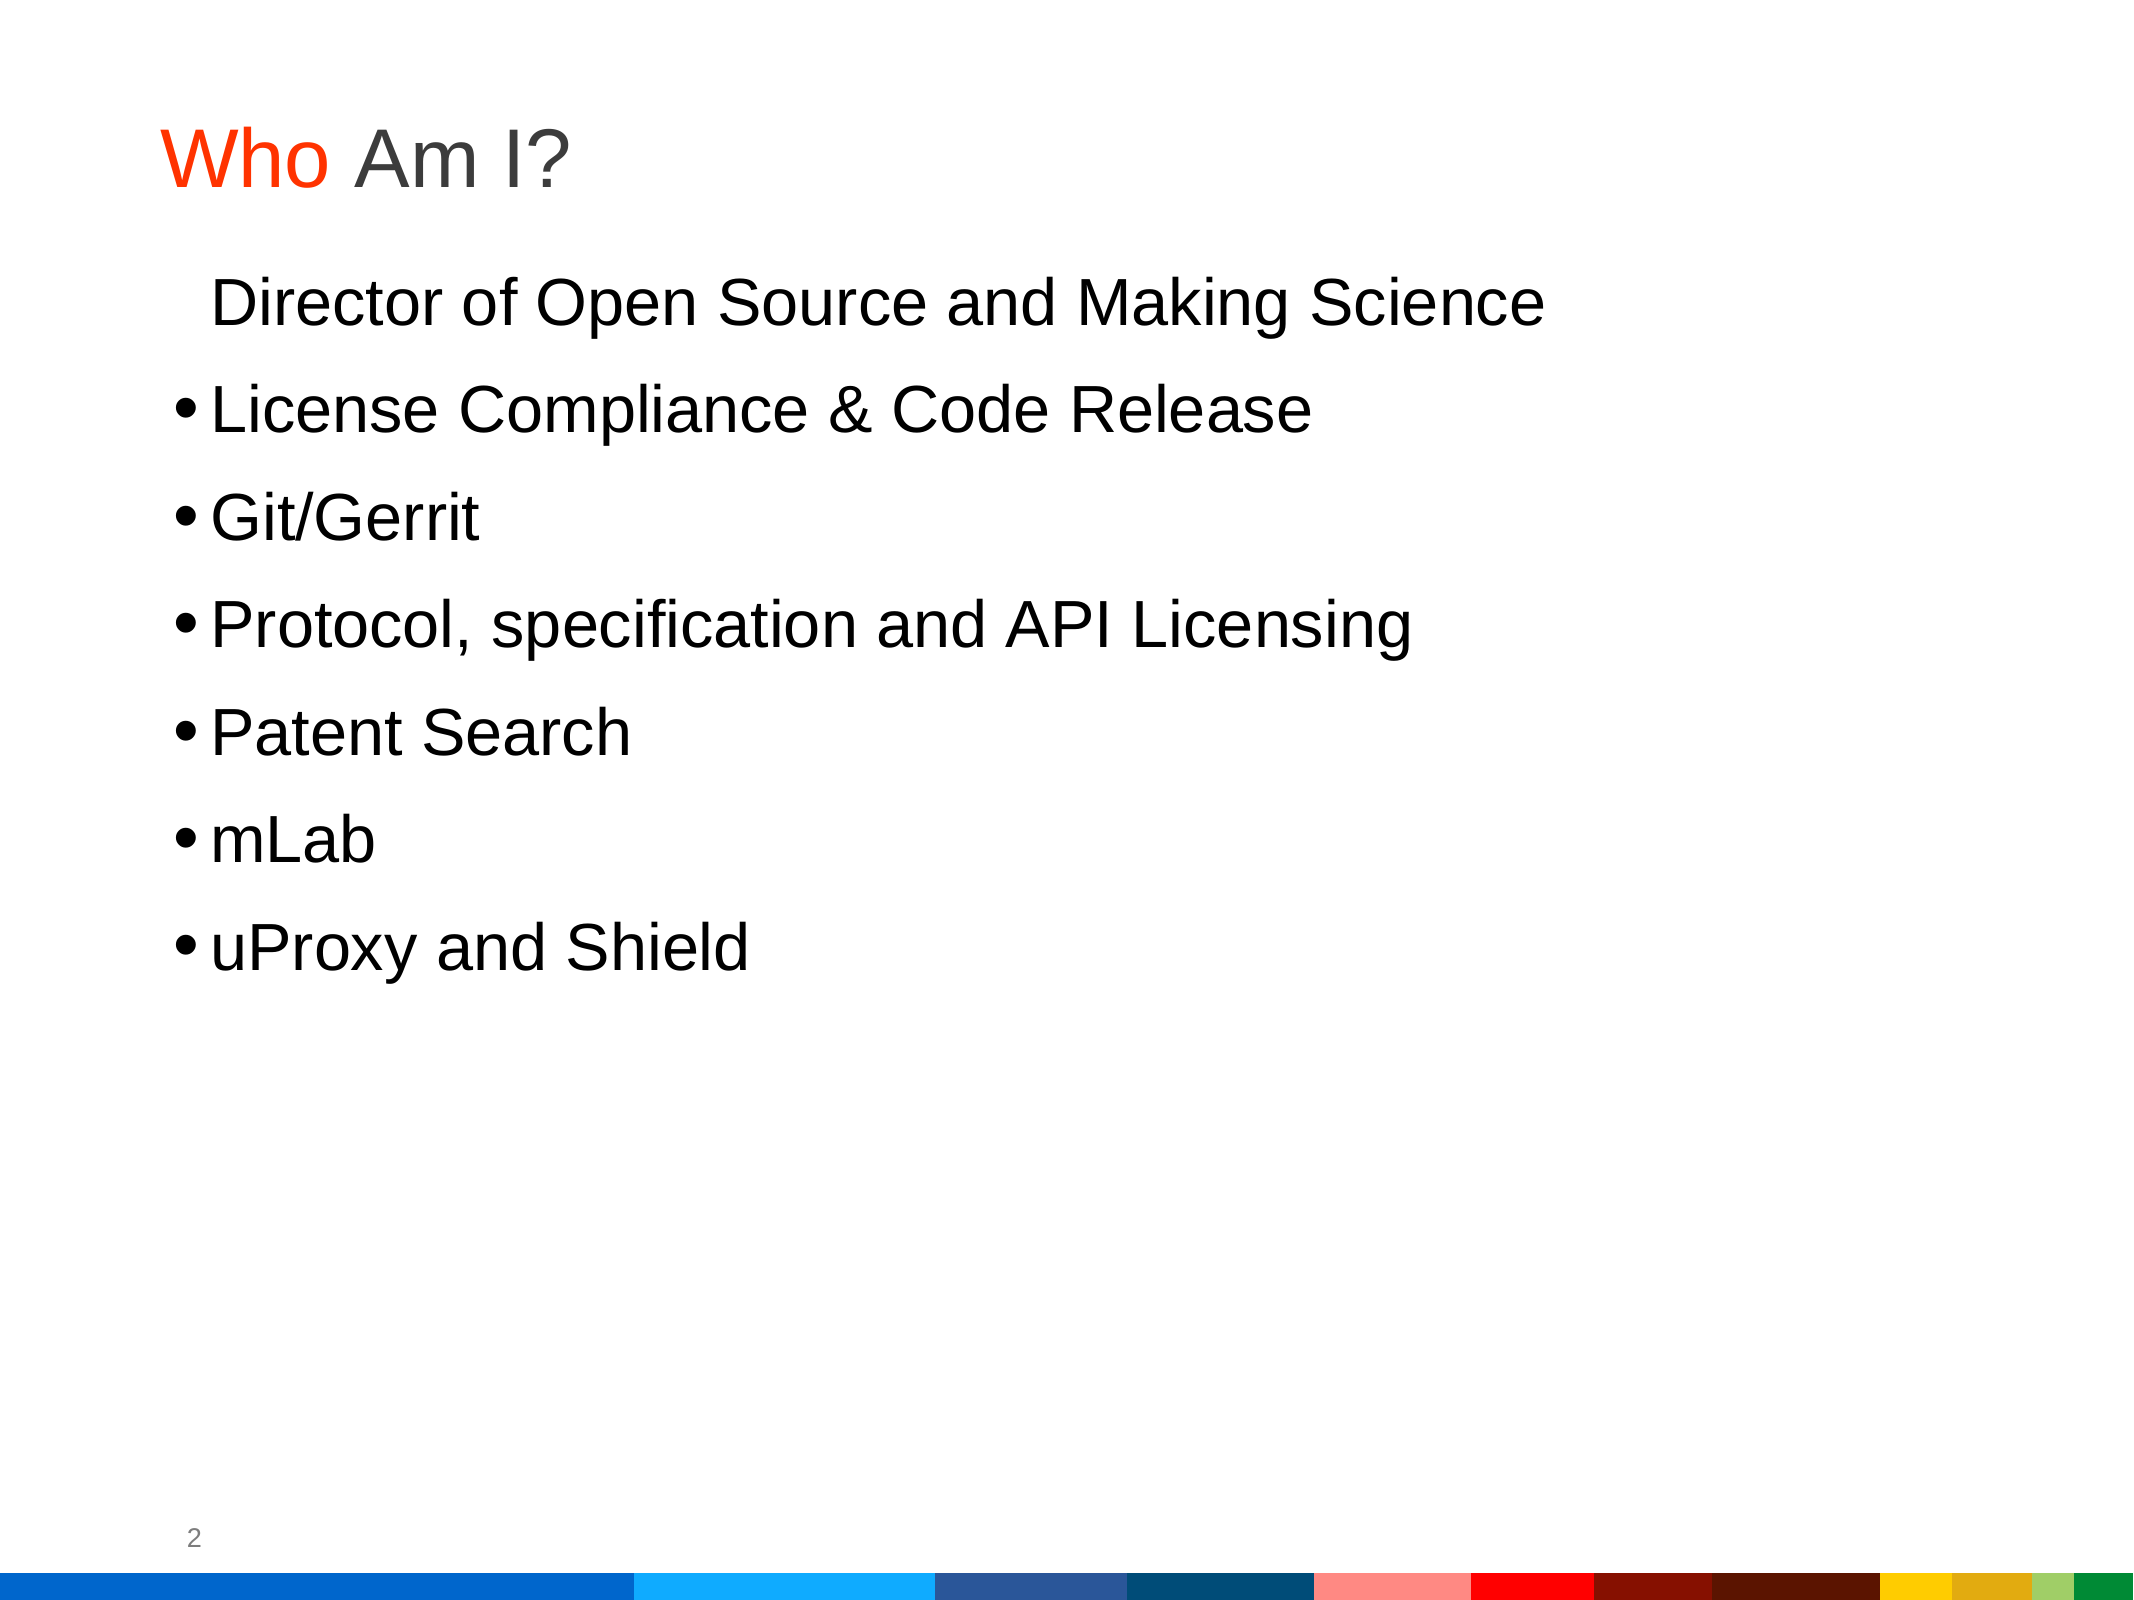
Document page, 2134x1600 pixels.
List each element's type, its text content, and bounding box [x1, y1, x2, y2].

list Director of Open Source and Making Science License Compliance & Code Release Git/Gerrit Protocol, specification and API Licensing Patent Search mLab uProxy and Shield [152, 259, 2018, 1573]
text_box [0, 1573, 2133, 1600]
title Who Am I? [152, 0, 2021, 214]
